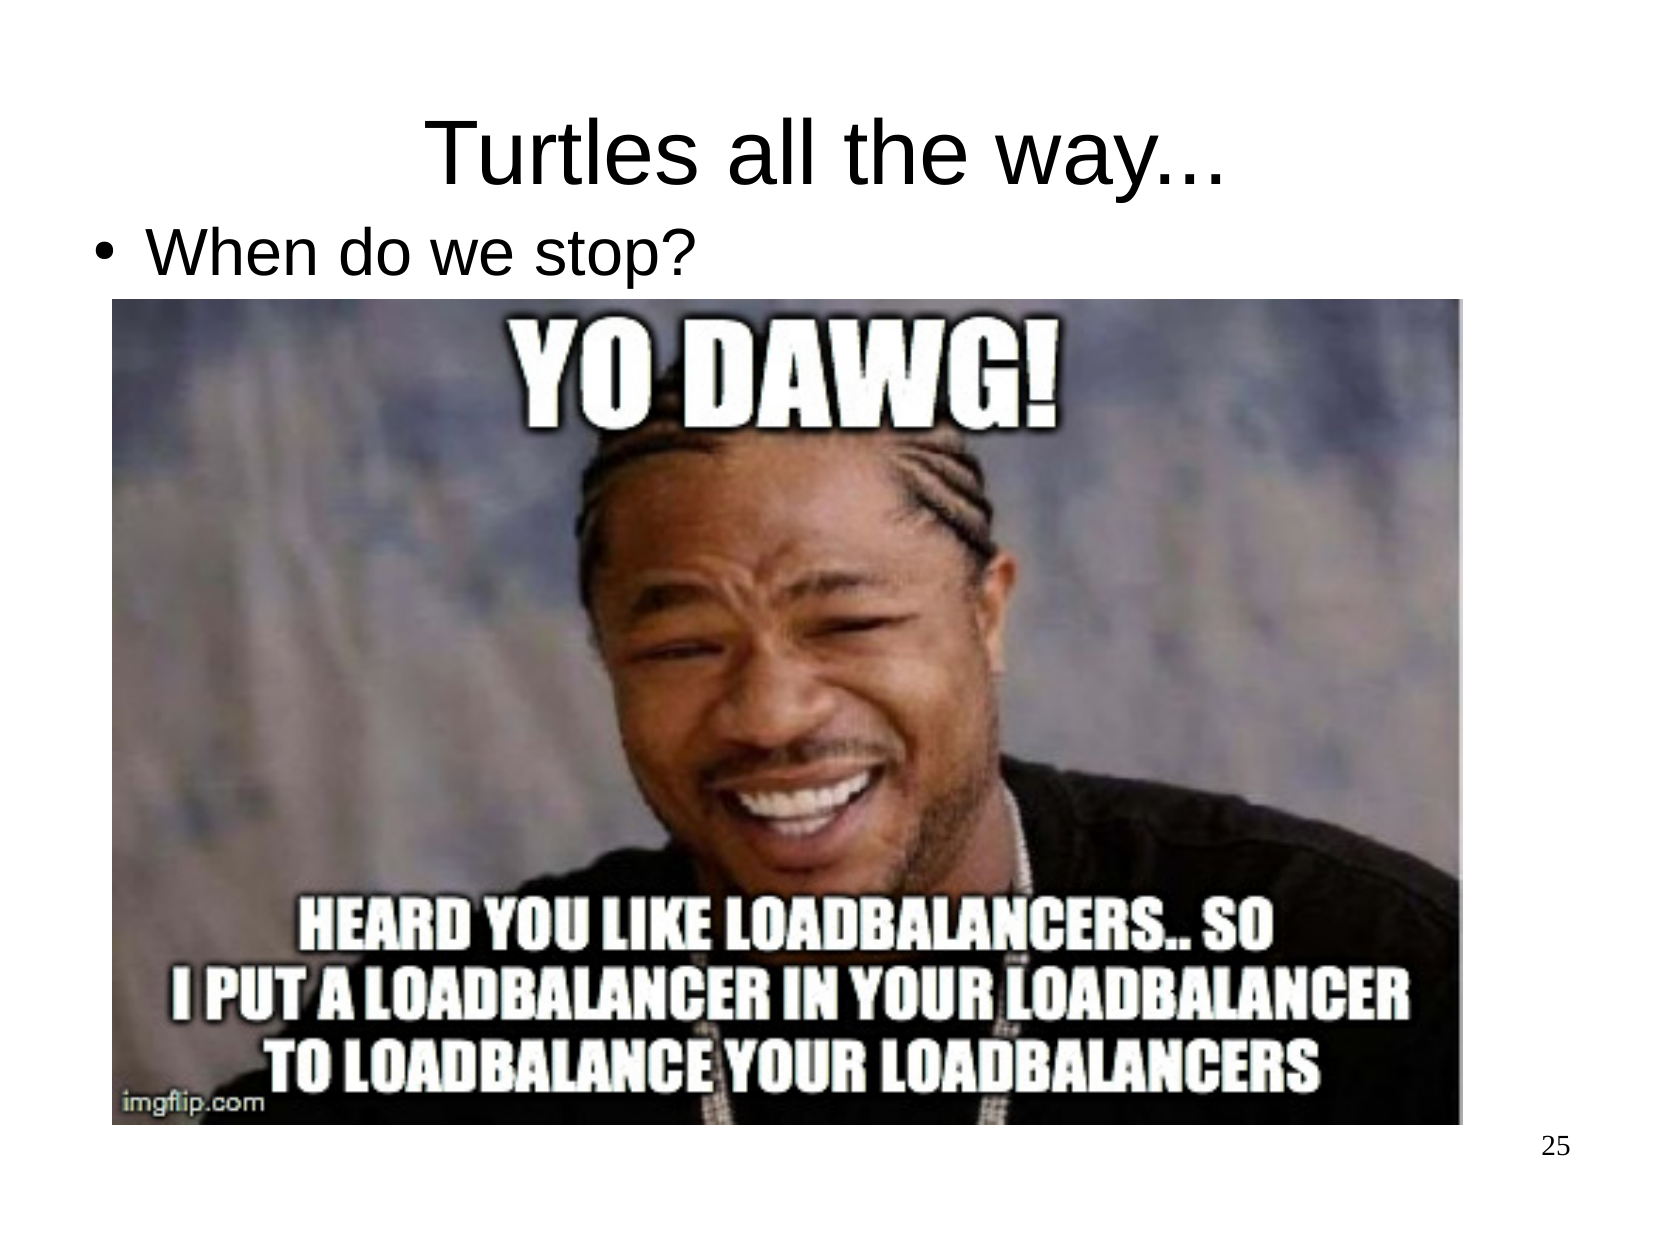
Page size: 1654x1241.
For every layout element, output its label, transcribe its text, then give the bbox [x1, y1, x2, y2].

picture [112, 301, 1463, 1126]
title Turtles all the way... [82, 56, 1571, 250]
list When do we stop? [75, 215, 1568, 301]
